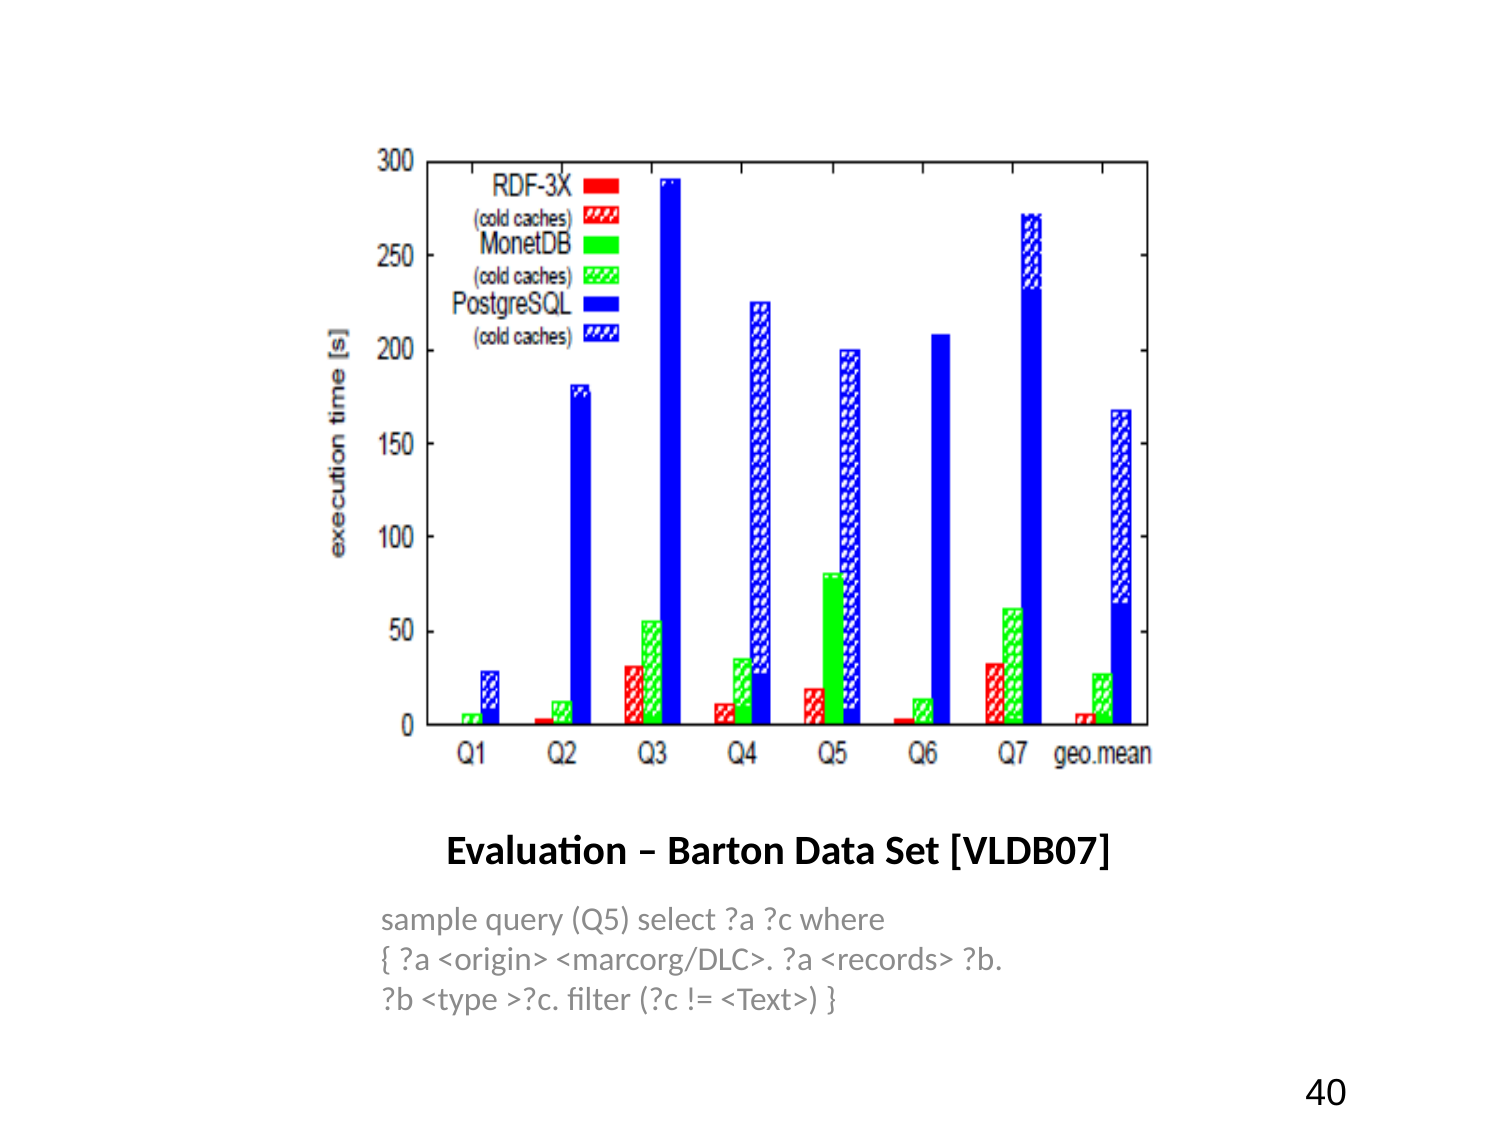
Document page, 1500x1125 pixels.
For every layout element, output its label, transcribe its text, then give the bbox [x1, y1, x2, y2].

picture [294, 124, 1188, 793]
text_box Evaluation – Barton Data Set [VLDB07] [294, 787, 1264, 881]
text_box sample query (Q5) select ?a ?c where { ?a <origin> <marcorg/DLC>. ?a <records> ?b. ?b <type >?c. filter (?c != <Text>) } [366, 931, 1241, 1063]
